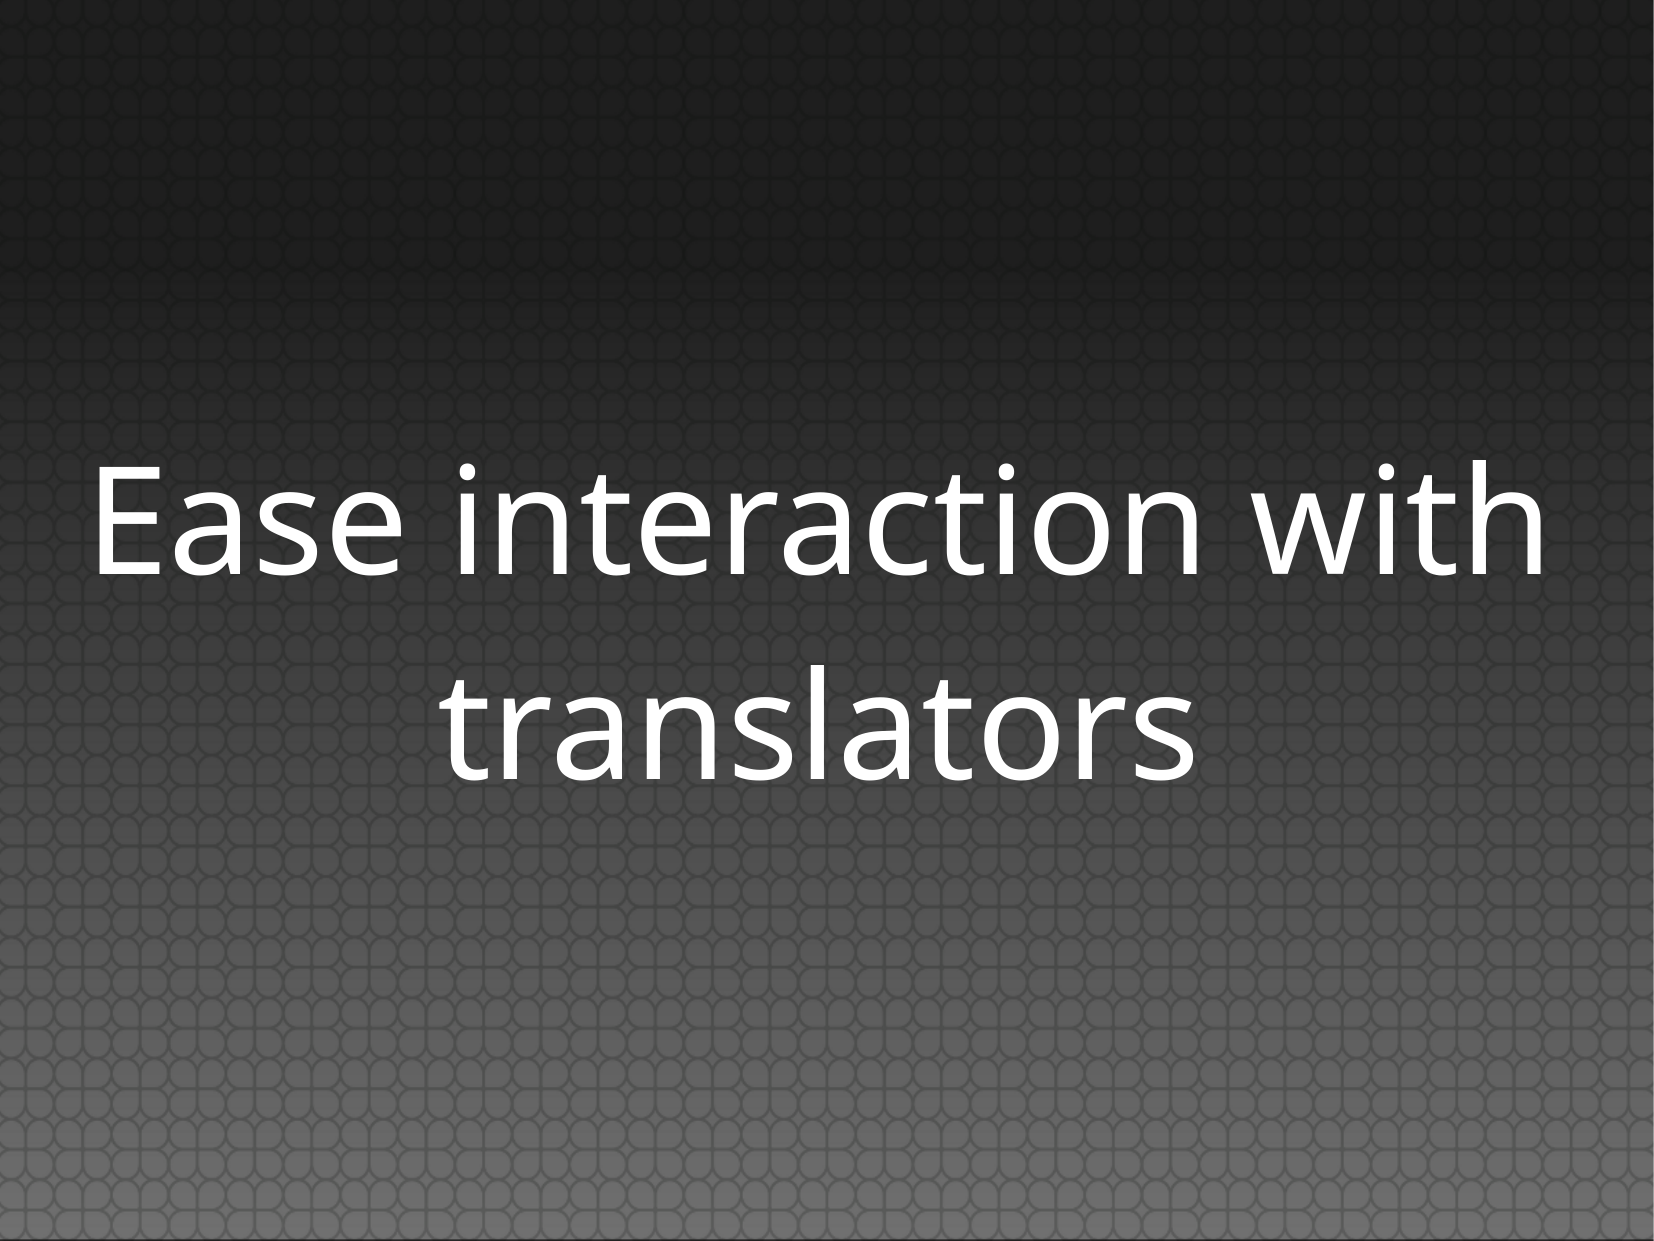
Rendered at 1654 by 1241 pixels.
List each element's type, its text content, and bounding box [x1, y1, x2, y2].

picture [0, 0, 1654, 1241]
title Ease interaction with translators [75, 390, 1564, 848]
